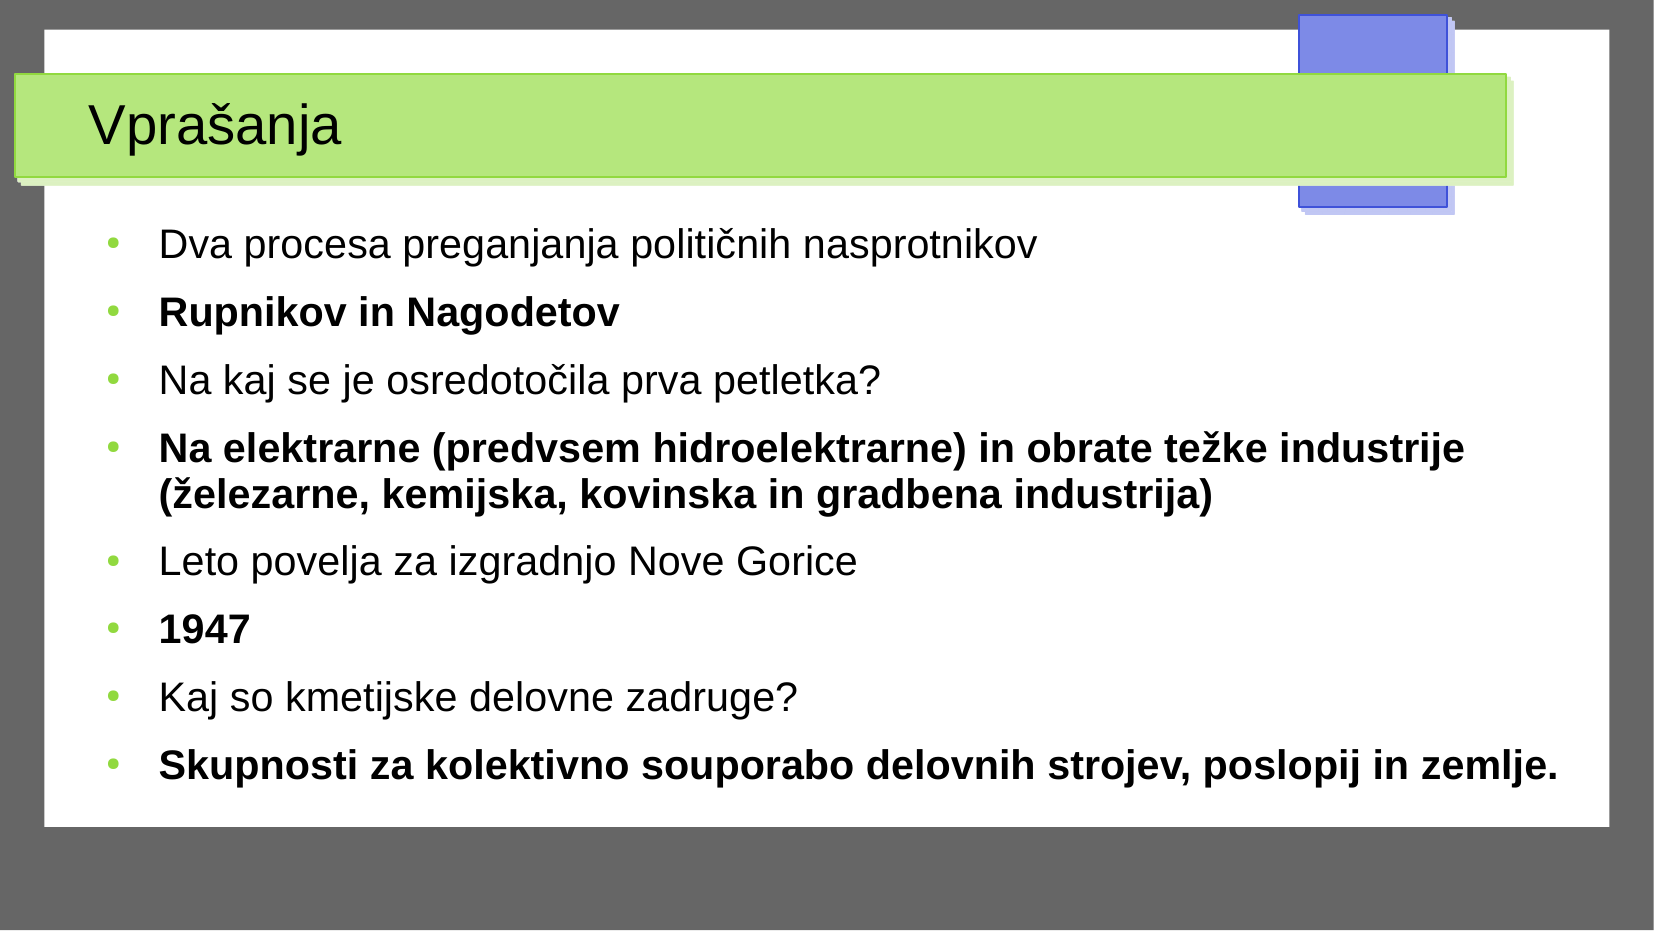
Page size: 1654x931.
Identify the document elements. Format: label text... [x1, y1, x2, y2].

list Dva procesa preganjanja političnih nasprotnikov Rupnikov in Nagodetov Na kaj se je osredotočila prva petletka? Na elektrarne (predvsem hidroelektrarne) in obrate težke industrije (železarne, kemijska, kovinska in gradbena industrija) Leto povelja za izgradnjo Nove Gorice 1947 Kaj so kmetijske delovne zadruge? Skupnosti za kolektivno souporabo delovnih strojev, poslopij in zemlje. [88, 221, 1565, 813]
title Vprašanja [88, 73, 1506, 178]
